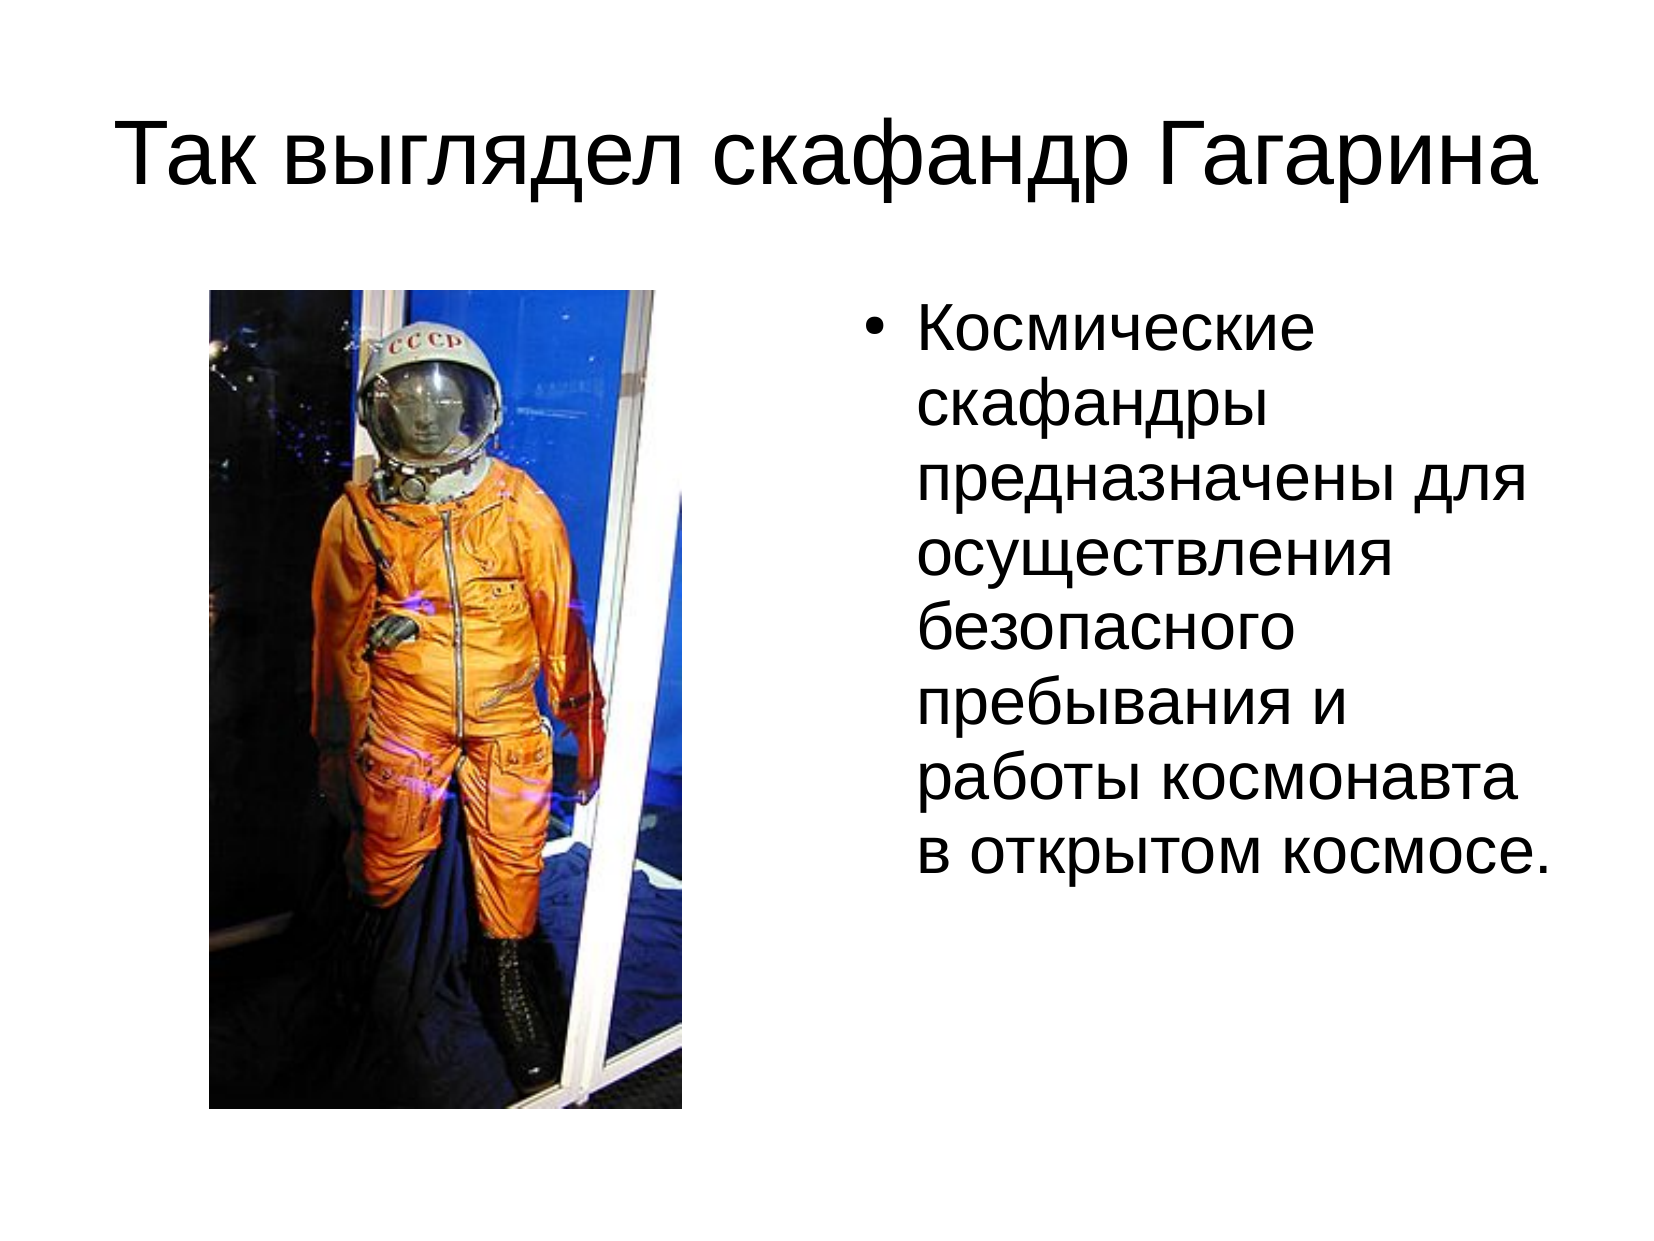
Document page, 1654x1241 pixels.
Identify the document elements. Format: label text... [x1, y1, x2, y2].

title Так выглядел скафандр Гагарина [82, 49, 1571, 257]
list Космические скафандры предназначены для осуществления безопасного пребывания и работы космонавта в открытом космосе. [845, 290, 1572, 1109]
picture [209, 290, 682, 1109]
